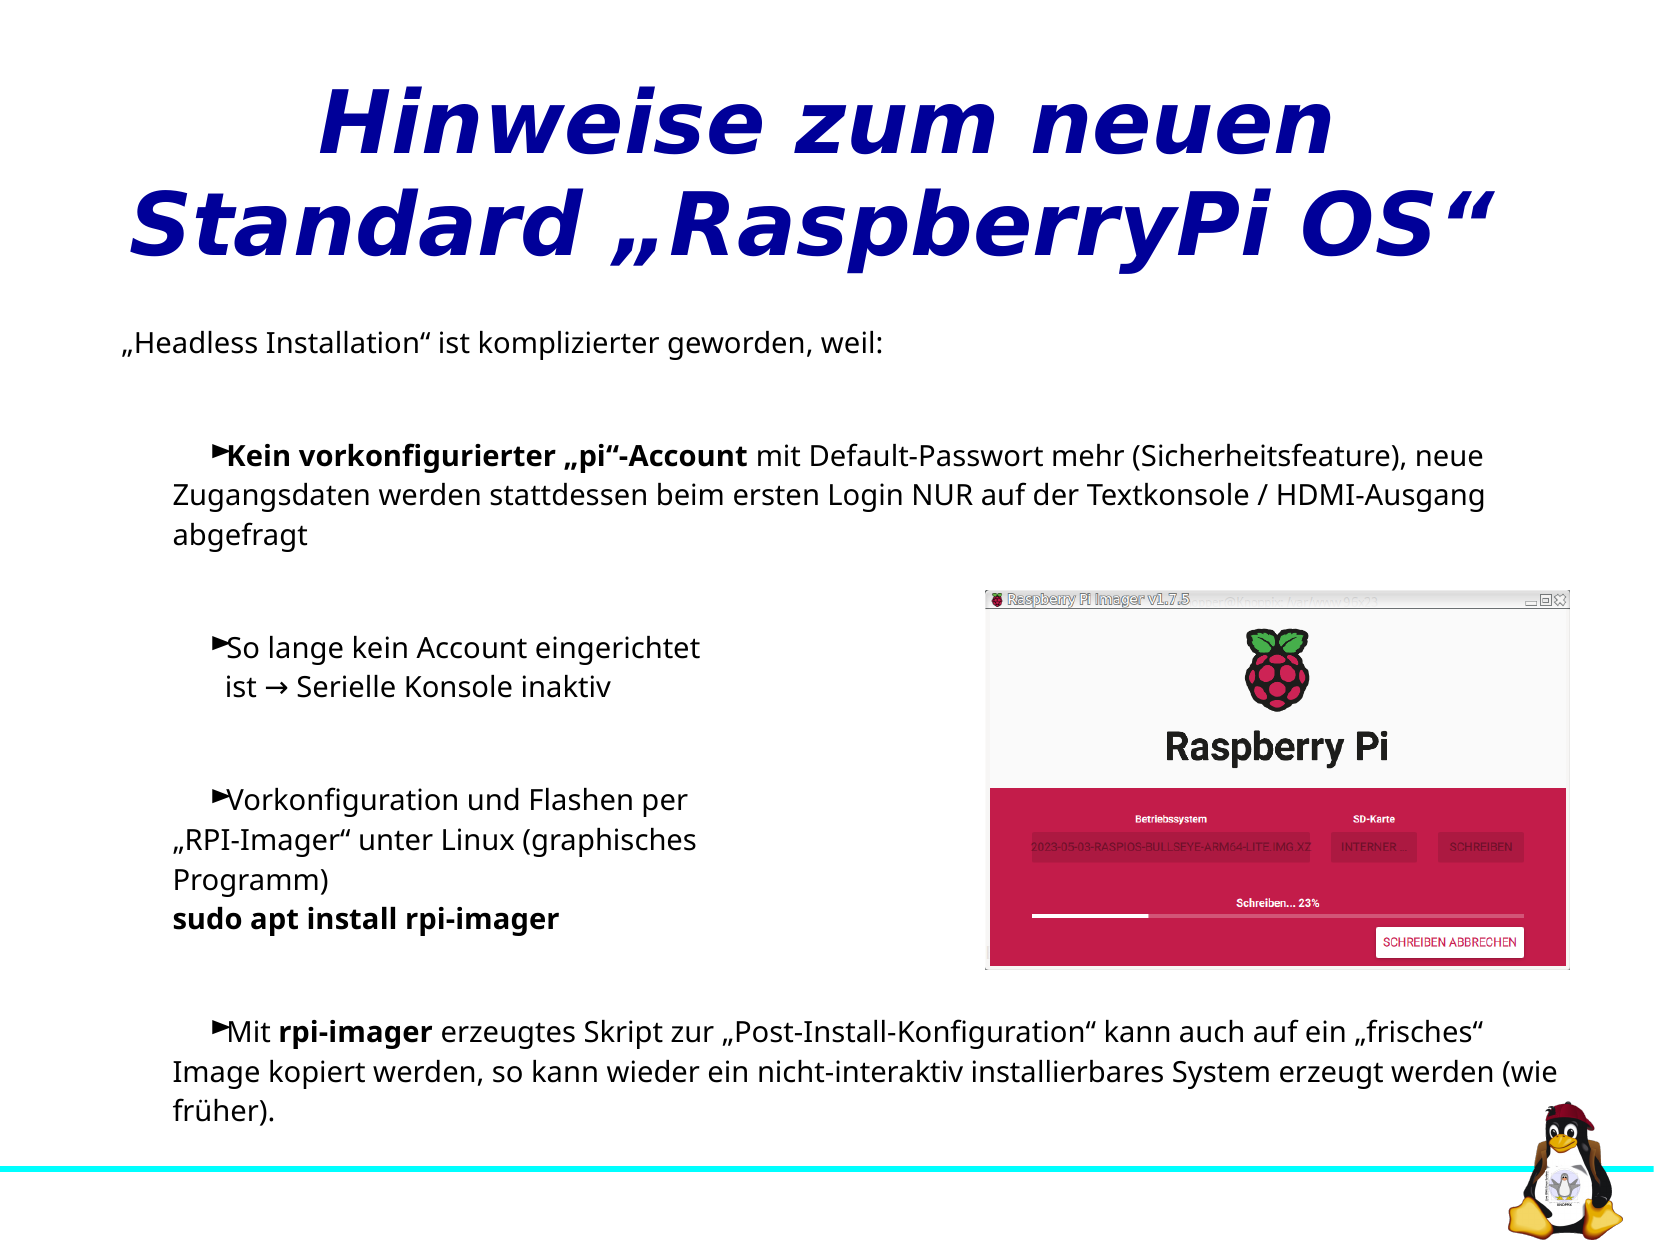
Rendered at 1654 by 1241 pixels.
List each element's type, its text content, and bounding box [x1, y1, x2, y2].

picture [985, 590, 1570, 970]
list „Headless Installation“ ist komplizierter geworden, weil: Kein vorkonfigurierter „pi“-Account mit Default-Passwort mehr (Sicherheitsfeature), neue Zugangsdaten werden stattdessen beim ersten Login NUR auf der Textkonsole / HDMI-Ausgang abgefragt So lange kein Account eingerichtet ist → Serielle Konsole inaktiv Vorkonfiguration und Flashen per „RPI-Imager“ unter Linux (graphisches Programm) sudo apt install rpi-imager Mit rpi-imager erzeugtes Skript zur „Post-Install-Konfiguration“ kann auch auf ein „frisches“ Image kopiert werden, so kann wieder ein nicht-interaktiv installierbares System erzeugt werden (wie früher). [121, 322, 1561, 1132]
title Hinweise zum neuen Standard „RaspberryPi OS“ [121, 0, 1534, 322]
picture [1505, 1100, 1625, 1241]
